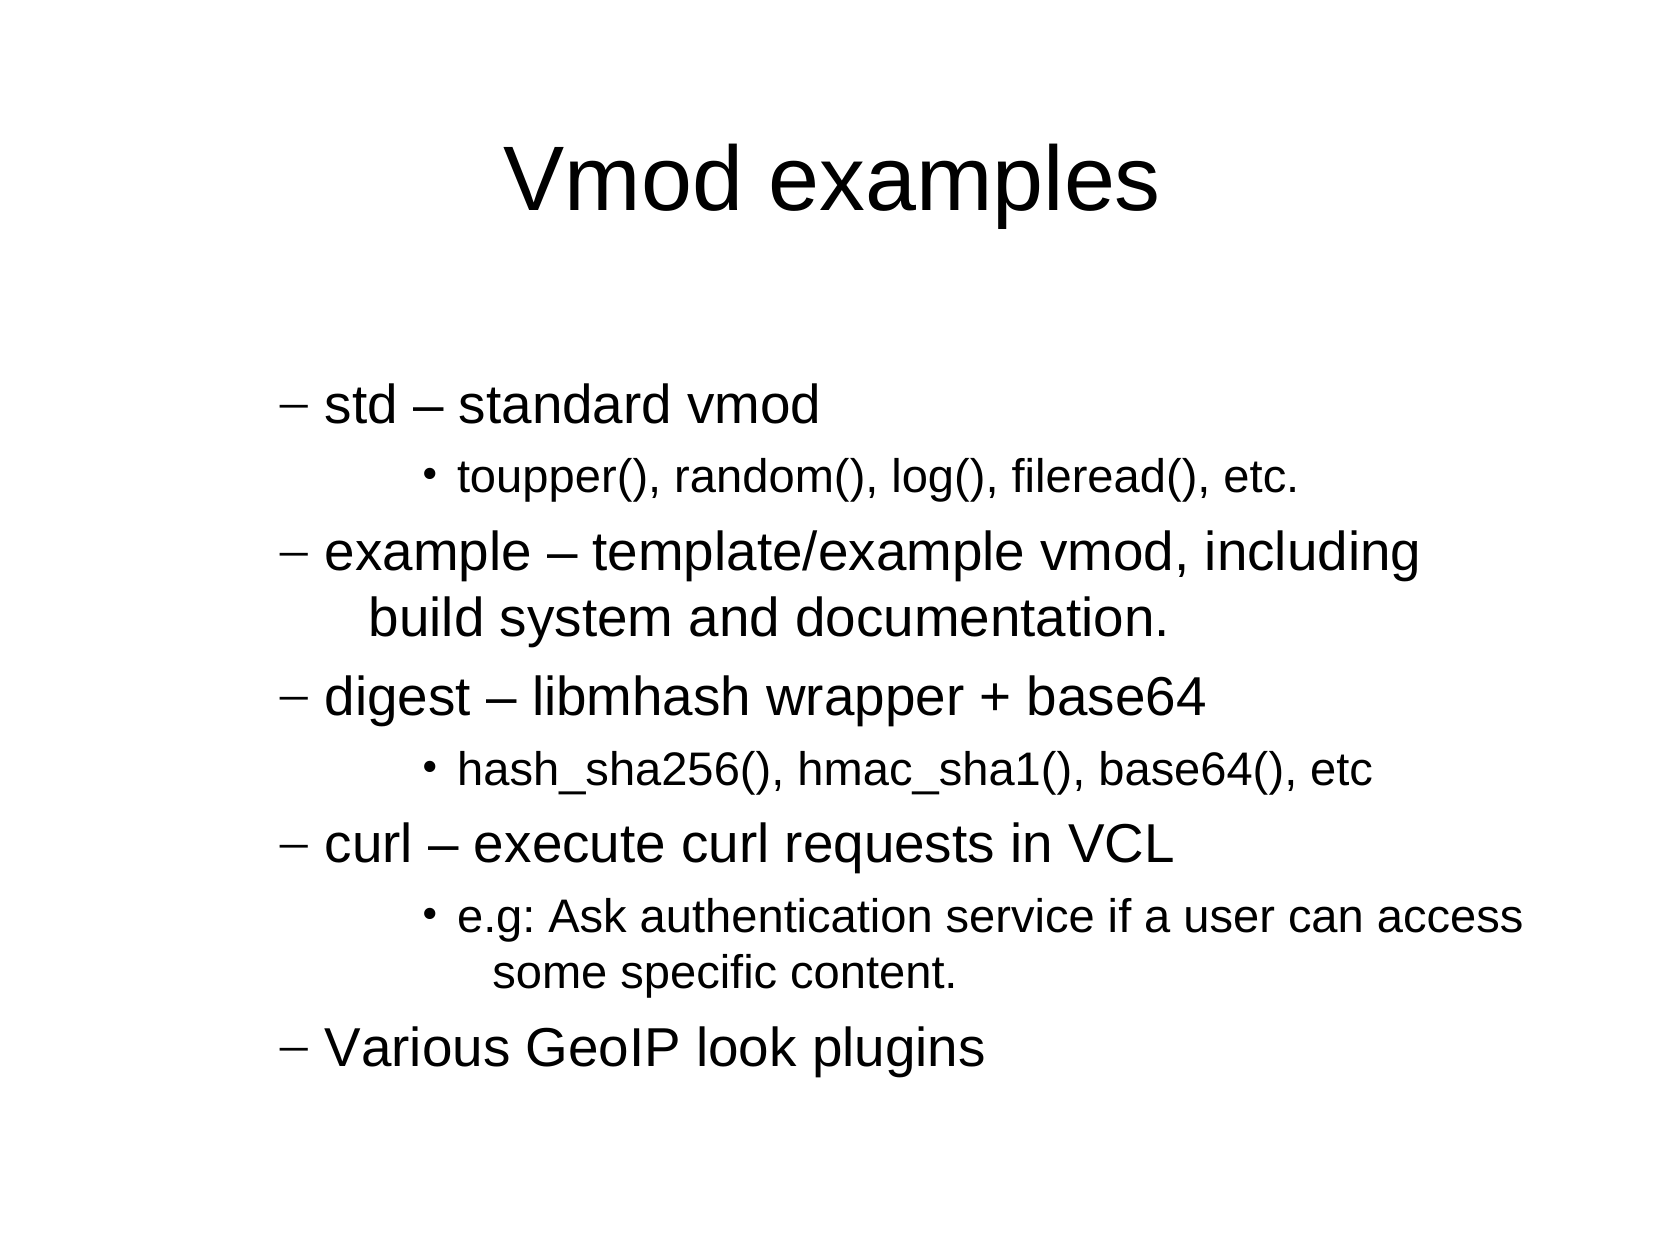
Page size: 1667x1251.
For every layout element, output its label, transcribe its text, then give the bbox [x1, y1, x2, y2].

title Vmod examples [124, 110, 1541, 319]
list std – standard vmod toupper(), random(), log(), fileread(), etc. example – template/example vmod, including build system and documentation. digest – libmhash wrapper + base64 hash_sha256(), hmac_sha1(), base64(), etc curl – execute curl requests in VCL e.g: Ask authentication service if a user can access some specific content. Various GeoIP look plugins [124, 360, 1541, 1086]
